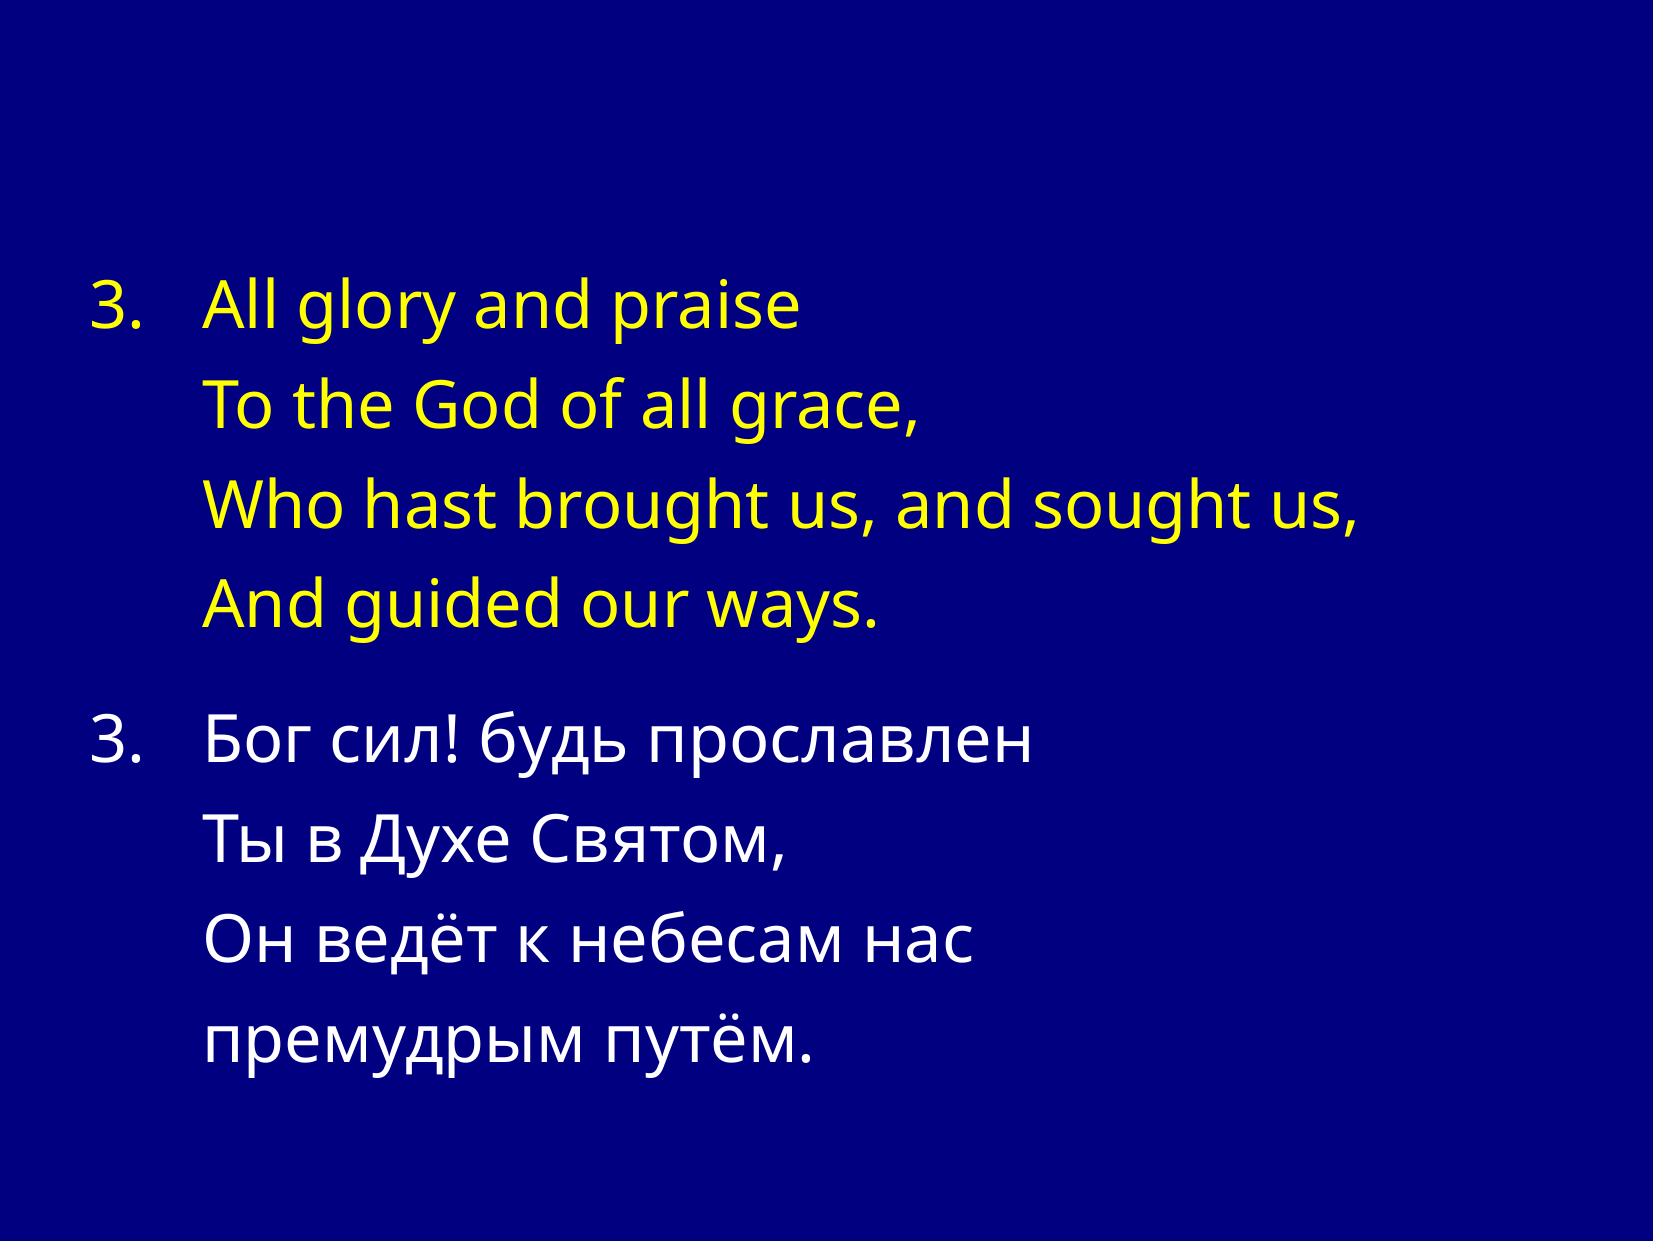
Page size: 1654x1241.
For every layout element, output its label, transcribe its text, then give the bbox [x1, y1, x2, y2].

text_box 3. All glory and praise To the God of all grace, Who hast brought us, and sought us, And guided our ways. [75, 150, 1576, 638]
text_box 3. Бог сил! будь прославлен Ты в Духе Святом, Он ведёт к небесам нас премудрым путём. [75, 675, 1576, 1163]
